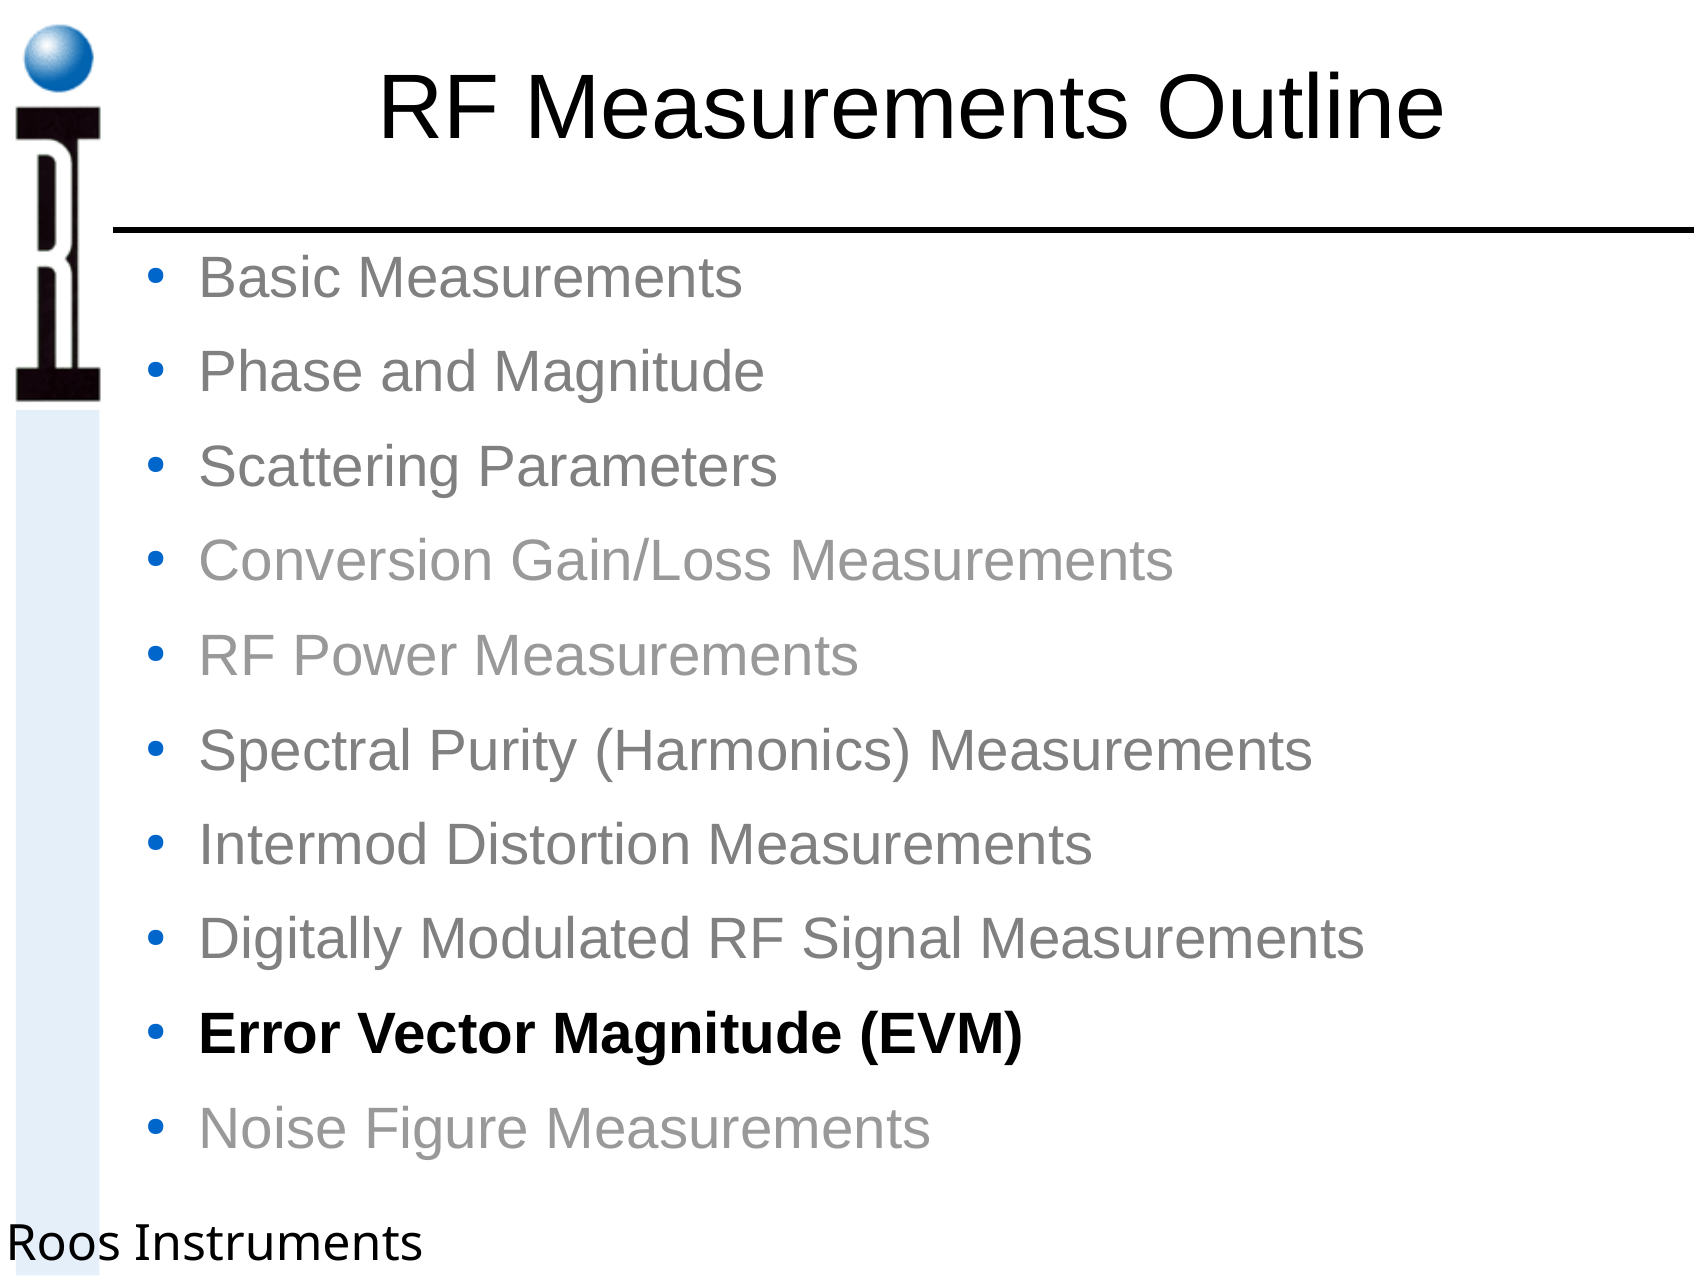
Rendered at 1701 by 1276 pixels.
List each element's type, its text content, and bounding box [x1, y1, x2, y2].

picture [11, 20, 106, 409]
list Basic Measurements Phase and Magnitude Scattering Parameters Conversion Gain/Loss Measurements RF Power Measurements Spectral Purity (Harmonics) Measurements Intermod Distortion Measurements Digitally Modulated RF Signal Measurements Error Vector Magnitude (EVM) Noise Figure Measurements [127, 244, 1701, 1160]
title RF Measurements Outline [124, 0, 1701, 214]
